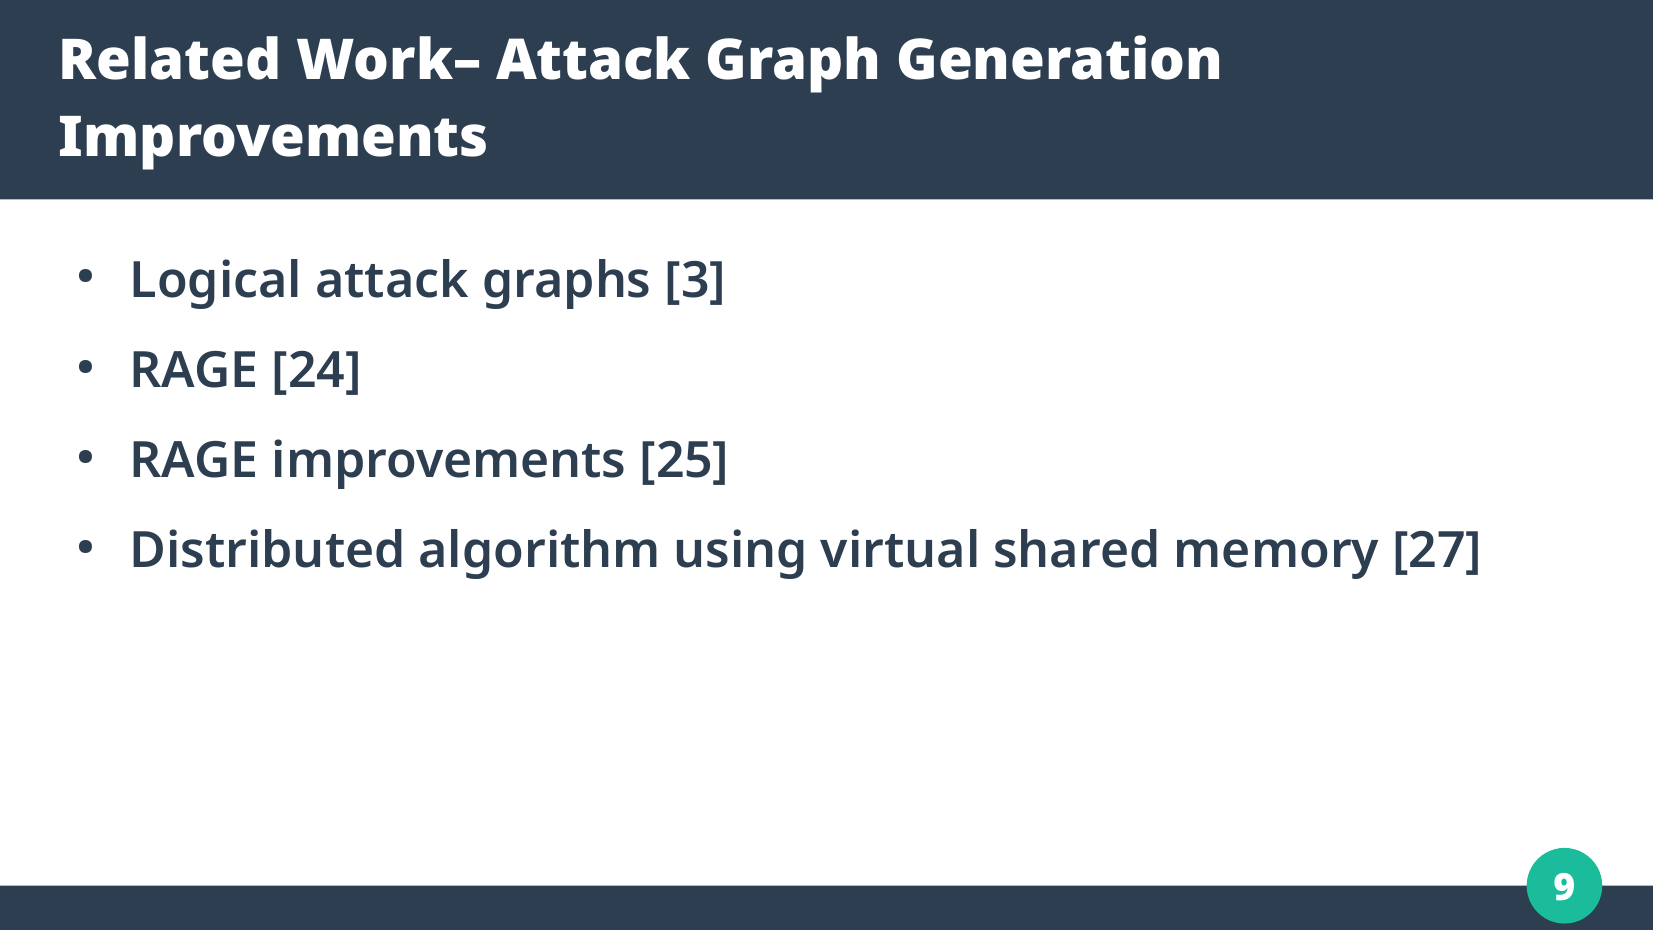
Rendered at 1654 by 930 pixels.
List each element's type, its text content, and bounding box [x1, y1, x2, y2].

title Related Work– Attack Graph Generation Improvements [58, 36, 1651, 155]
list Logical attack graphs [3] RAGE [24] RAGE improvements [25] Distributed algorithm using virtual shared memory [27] [58, 243, 1594, 864]
